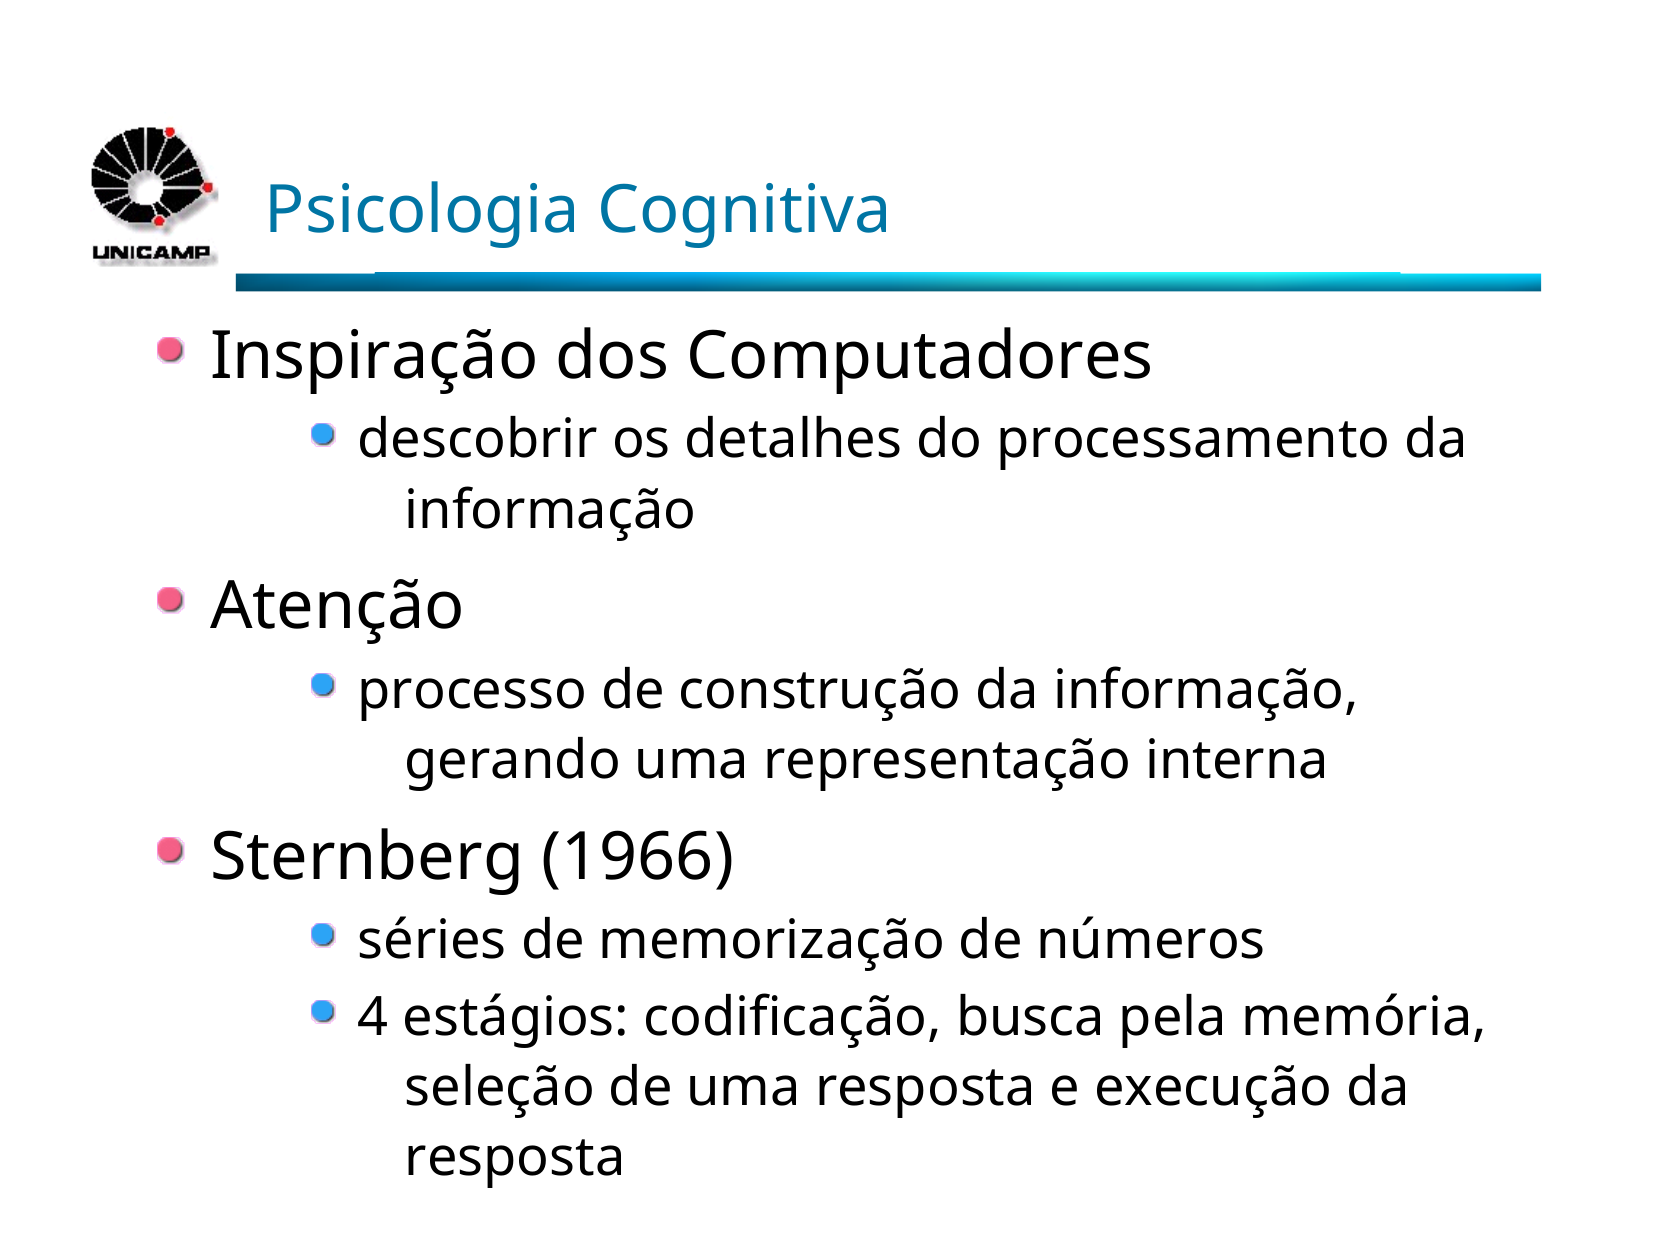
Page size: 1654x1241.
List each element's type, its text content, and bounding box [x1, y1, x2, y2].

picture [125, 272, 1654, 295]
list Inspiração dos Computadores descobrir os detalhes do processamento da informação Atenção processo de construção da informação, gerando uma representação interna Sternberg (1966) séries de memorização de números 4 estágios: codificação, busca pela memória, seleção de uma resposta e execução da resposta [121, 309, 1534, 1182]
title Psicologia Cognitiva [264, 42, 1534, 250]
